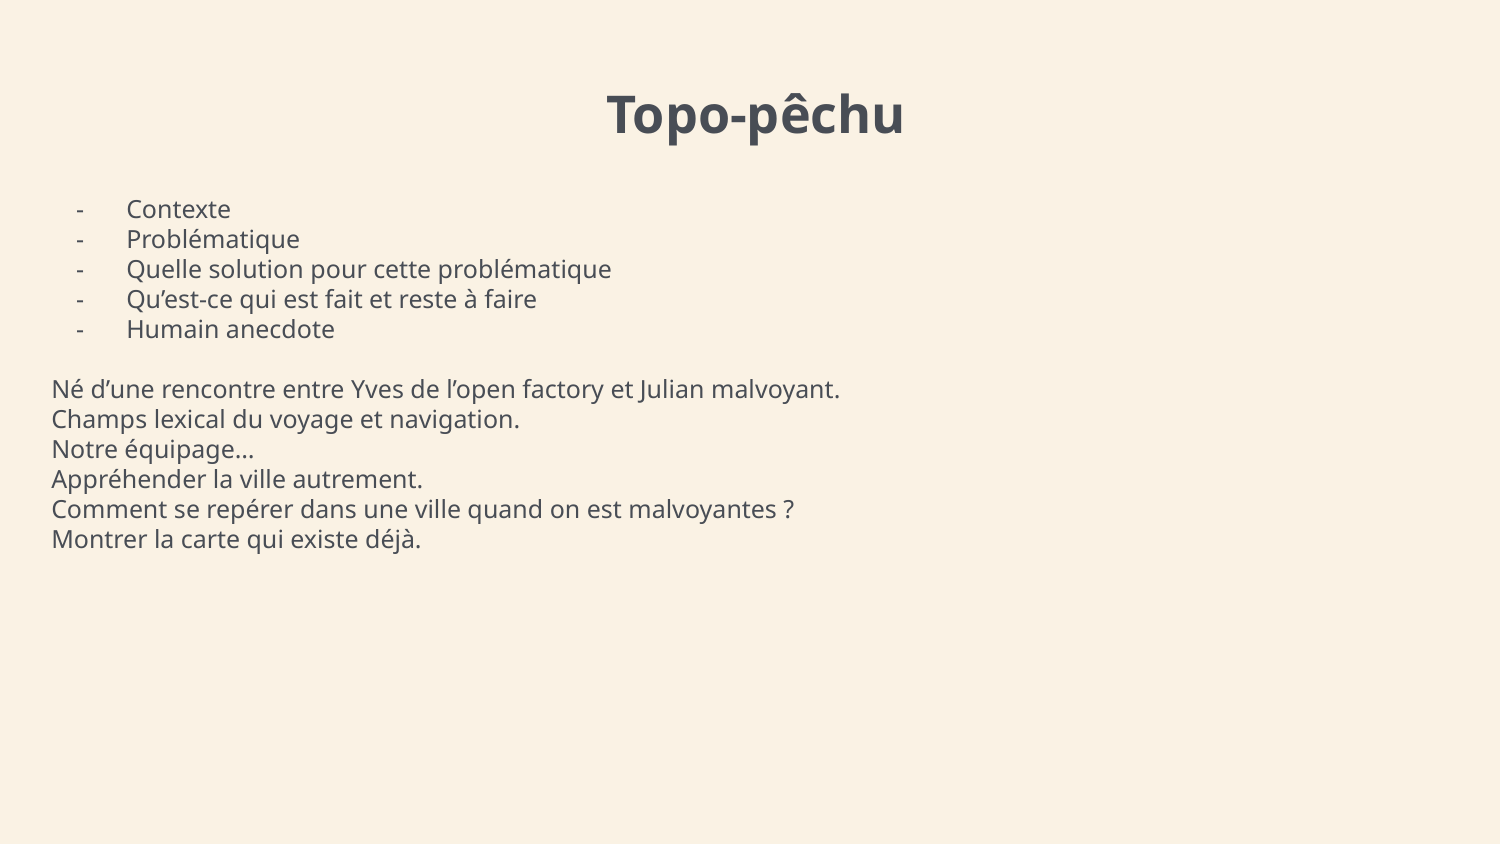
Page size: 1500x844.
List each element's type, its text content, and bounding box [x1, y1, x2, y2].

text_box Topo-pêchu Contexte Problématique Quelle solution pour cette problématique Qu’est-ce qui est fait et reste à faire Humain anecdote Né d’une rencontre entre Yves de l’open factory et Julian malvoyant. Champs lexical du voyage et navigation. Notre équipage… Appréhender la ville autrement. Comment se repérer dans une ville quand on est malvoyantes ? Montrer la carte qui existe déjà. [36, 66, 1477, 599]
